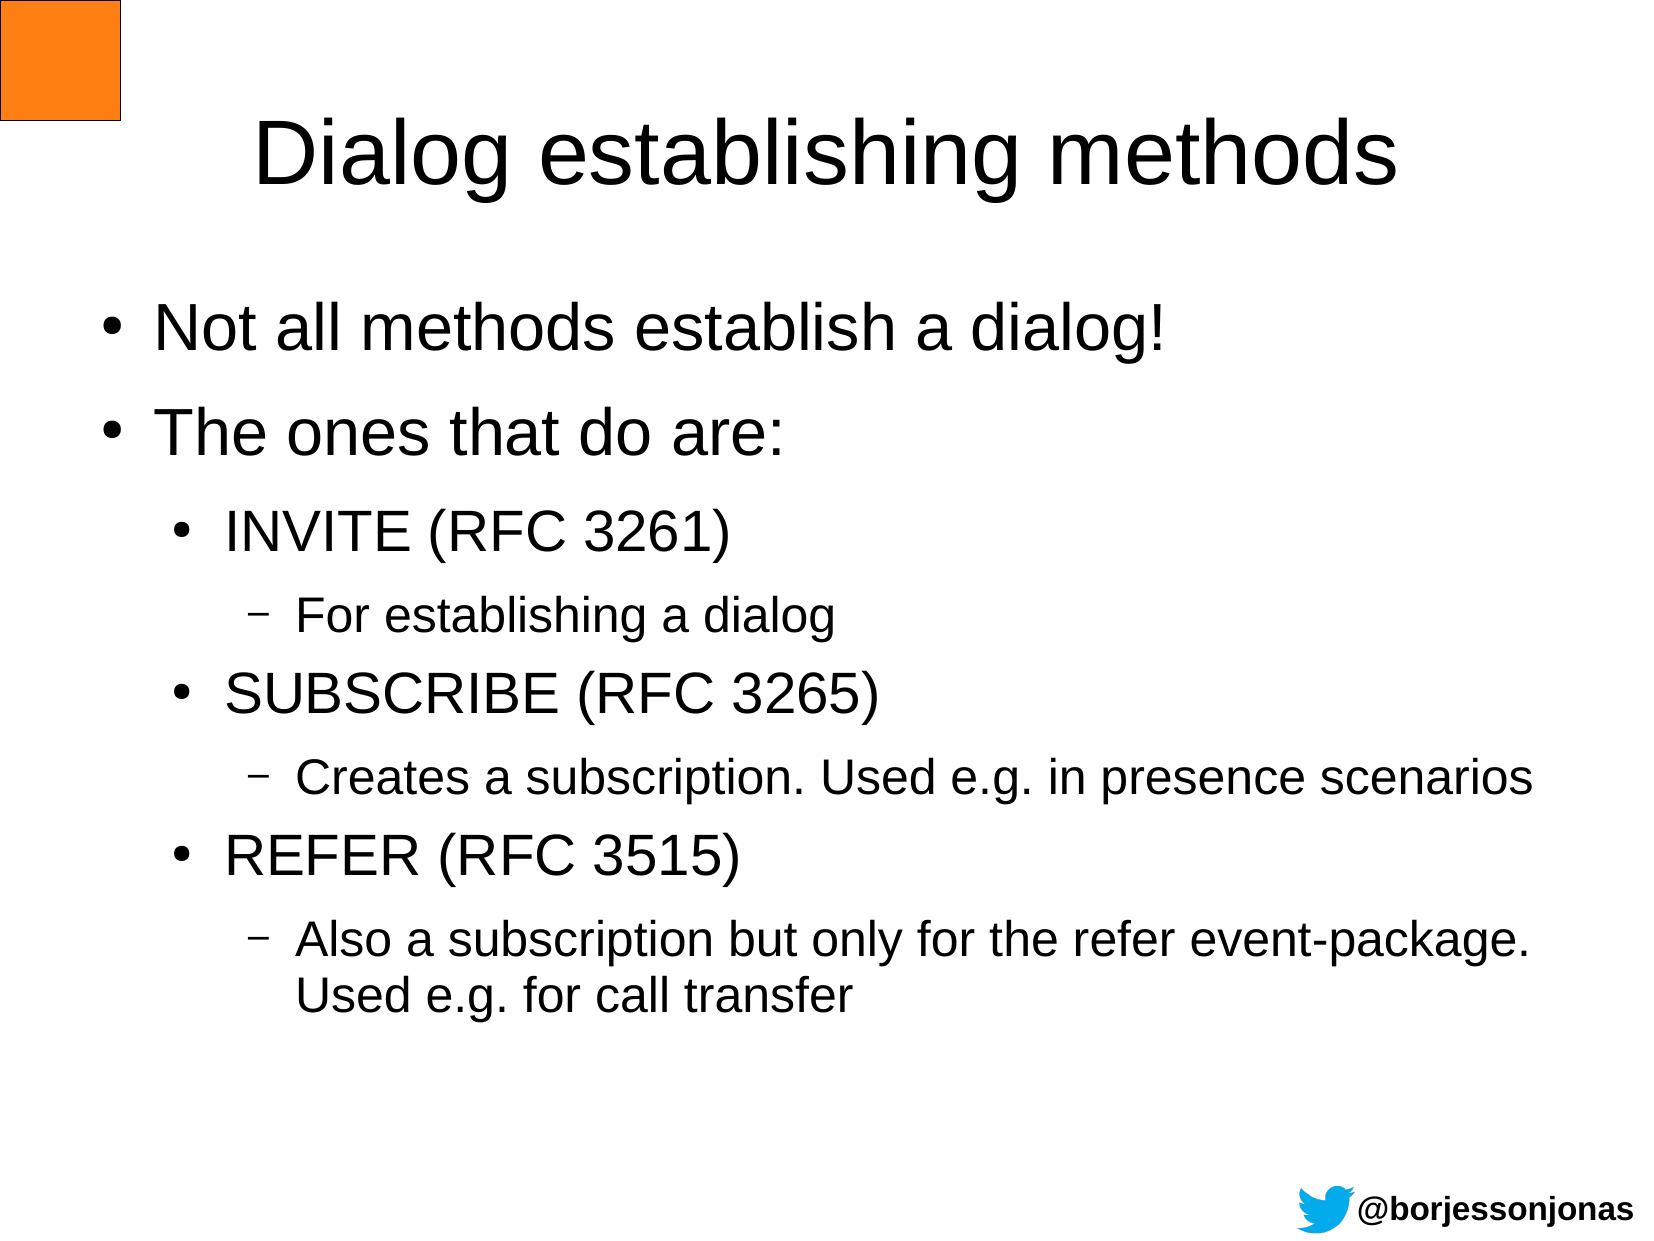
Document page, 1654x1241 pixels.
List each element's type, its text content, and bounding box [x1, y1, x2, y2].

title Dialog establishing methods [82, 49, 1571, 257]
list Not all methods establish a dialog! The ones that do are: INVITE (RFC 3261) For establishing a dialog SUBSCRIBE (RFC 3265) Creates a subscription. Used e.g. in presence scenarios REFER (RFC 3515) Also a subscription but only for the refer event-package. Used e.g. for call transfer [82, 290, 1571, 1109]
picture [1277, 1160, 1375, 1241]
